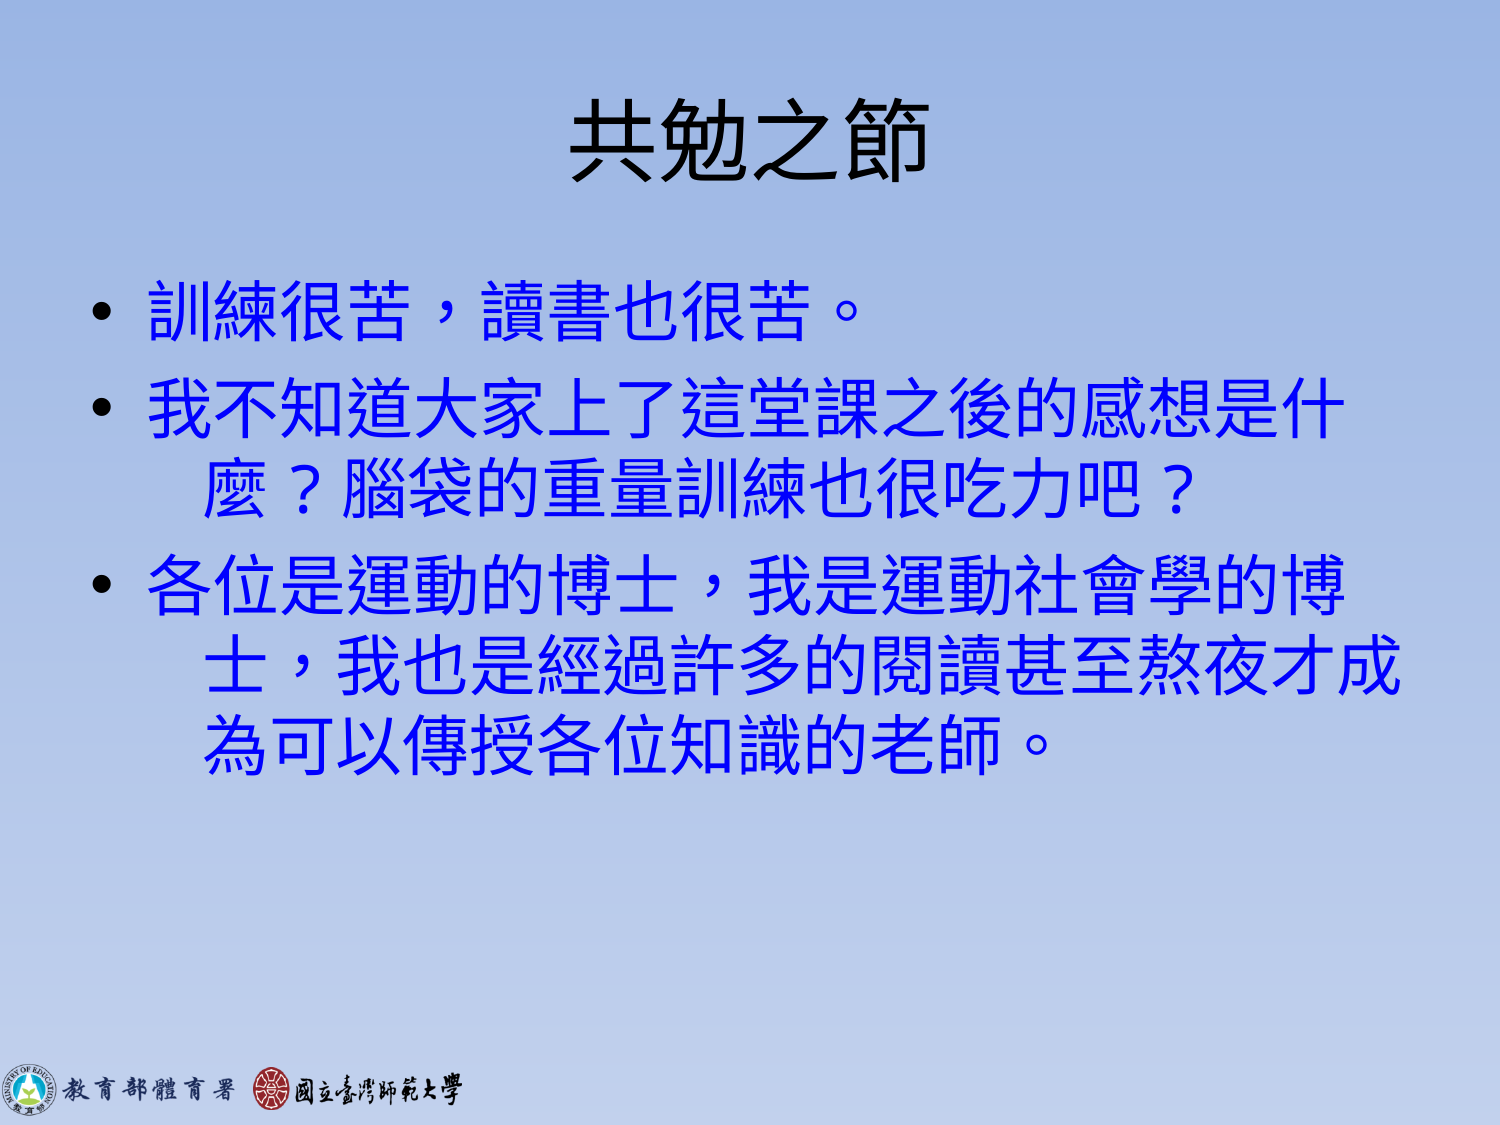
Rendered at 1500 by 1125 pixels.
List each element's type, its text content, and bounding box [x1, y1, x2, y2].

title 共勉之節 [75, 45, 1426, 233]
list 訓練很苦，讀書也很苦。 我不知道大家上了這堂課之後的感想是什麼?腦袋的重量訓練也很吃力吧? 各位是運動的博士，我是運動社會學的博士，我也是經過許多的閱讀甚至熬夜才成為可以傳授各位知識的老師。 [75, 262, 1426, 1005]
